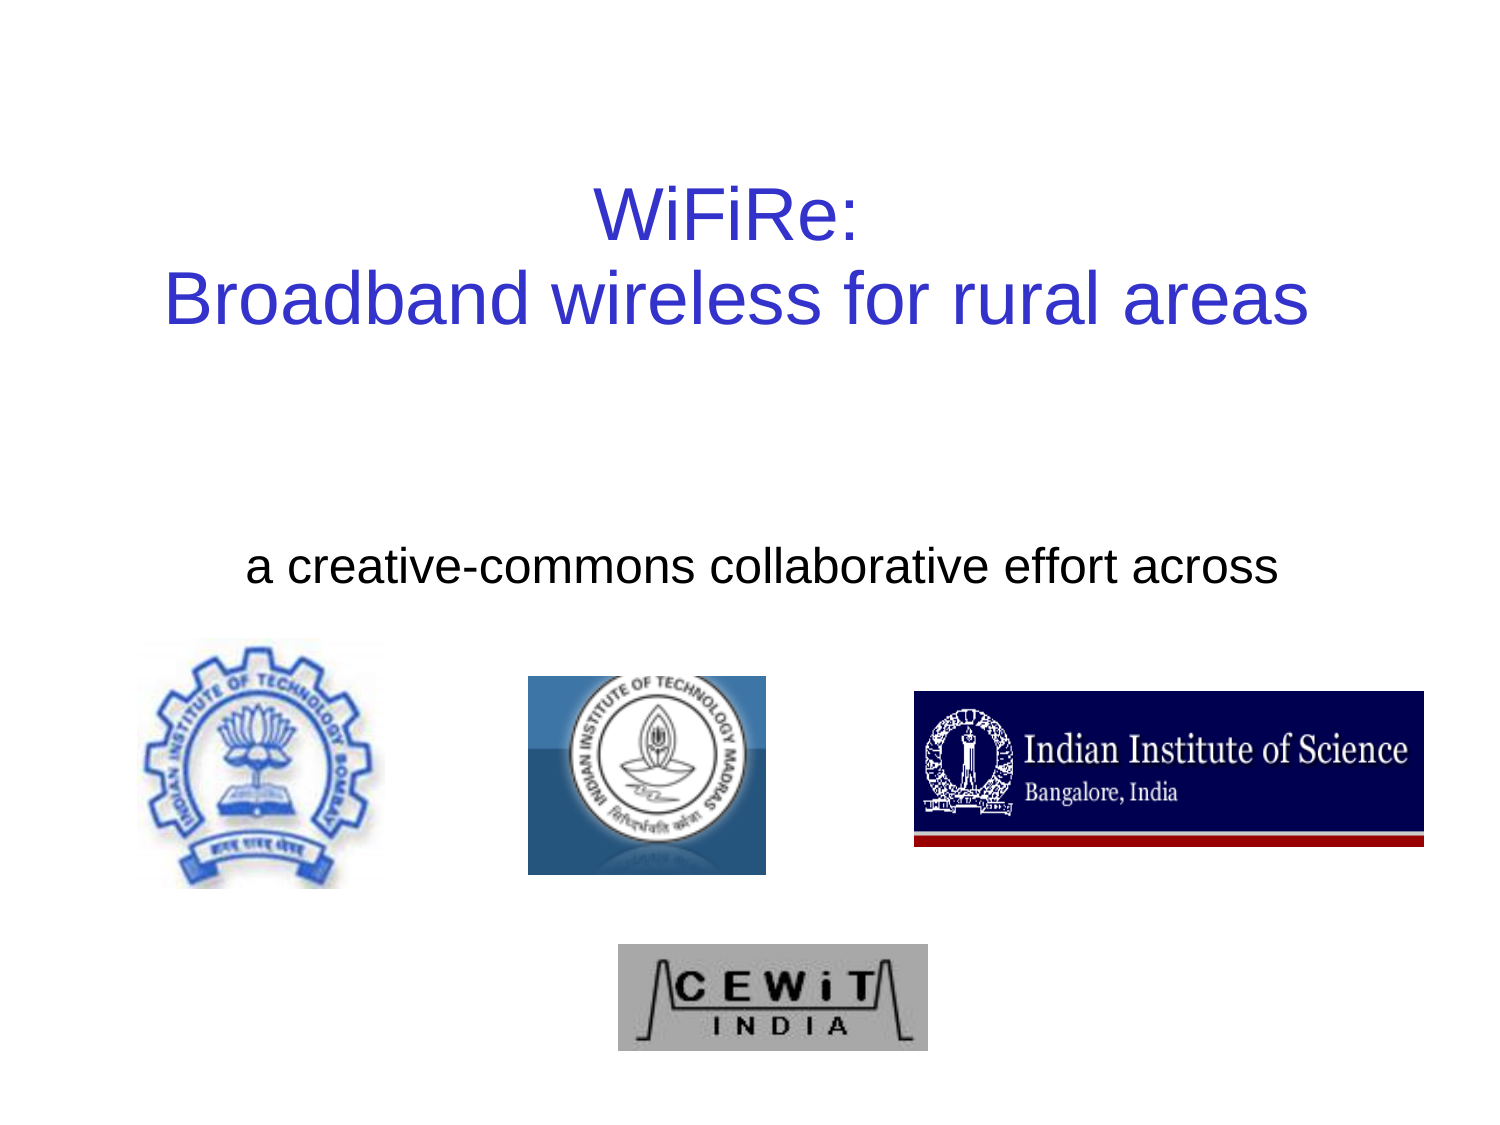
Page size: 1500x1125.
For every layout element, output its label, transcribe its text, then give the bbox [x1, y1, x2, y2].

picture [137, 638, 385, 889]
title WiFiRe: Broadband wireless for rural areas [74, 124, 1400, 388]
picture [528, 676, 766, 875]
picture [914, 691, 1424, 847]
subtitle a creative-commons collaborative effort across [62, 462, 1463, 938]
picture [618, 944, 928, 1051]
